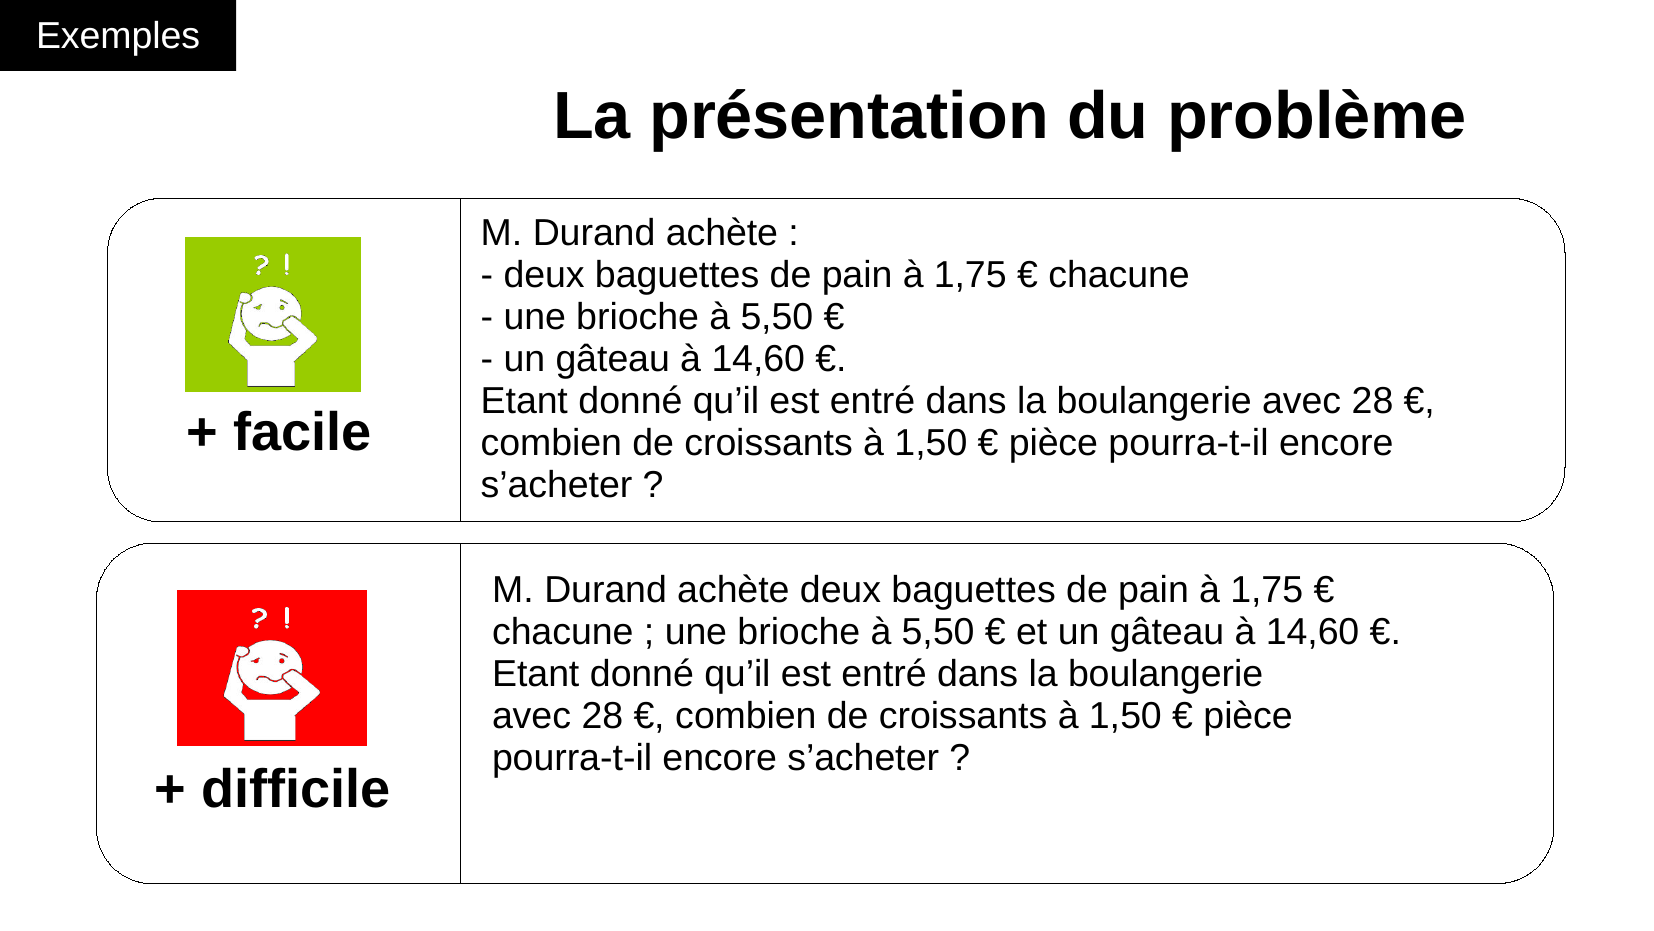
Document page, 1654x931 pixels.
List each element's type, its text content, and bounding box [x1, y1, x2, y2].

text_box + facile [171, 393, 388, 472]
text_box La présentation du problème [401, 70, 1620, 178]
text_box + difficile [138, 751, 408, 829]
text_box M. Durand achète : - deux baguettes de pain à 1,75 € chacune - une brioche à 5,50 € - un gâteau à 14,60 €. Etant donné qu’il est entré dans la boulangerie avec 28 €, combien de croissants à 1,50 € pièce pourra-t-il encore s’acheter ? [465, 198, 1524, 519]
picture [177, 590, 367, 746]
text_box Exemples [0, 0, 237, 71]
text_box M. Durand achète deux baguettes de pain à 1,75 € chacune ; une brioche à 5,50 € et un gâteau à 14,60 €. Etant donné qu’il est entré dans la boulangerie avec 28 €, combien de croissants à 1,50 € pièce pourra-t-il encore s’acheter ? [461, 557, 1495, 790]
picture [185, 237, 361, 393]
